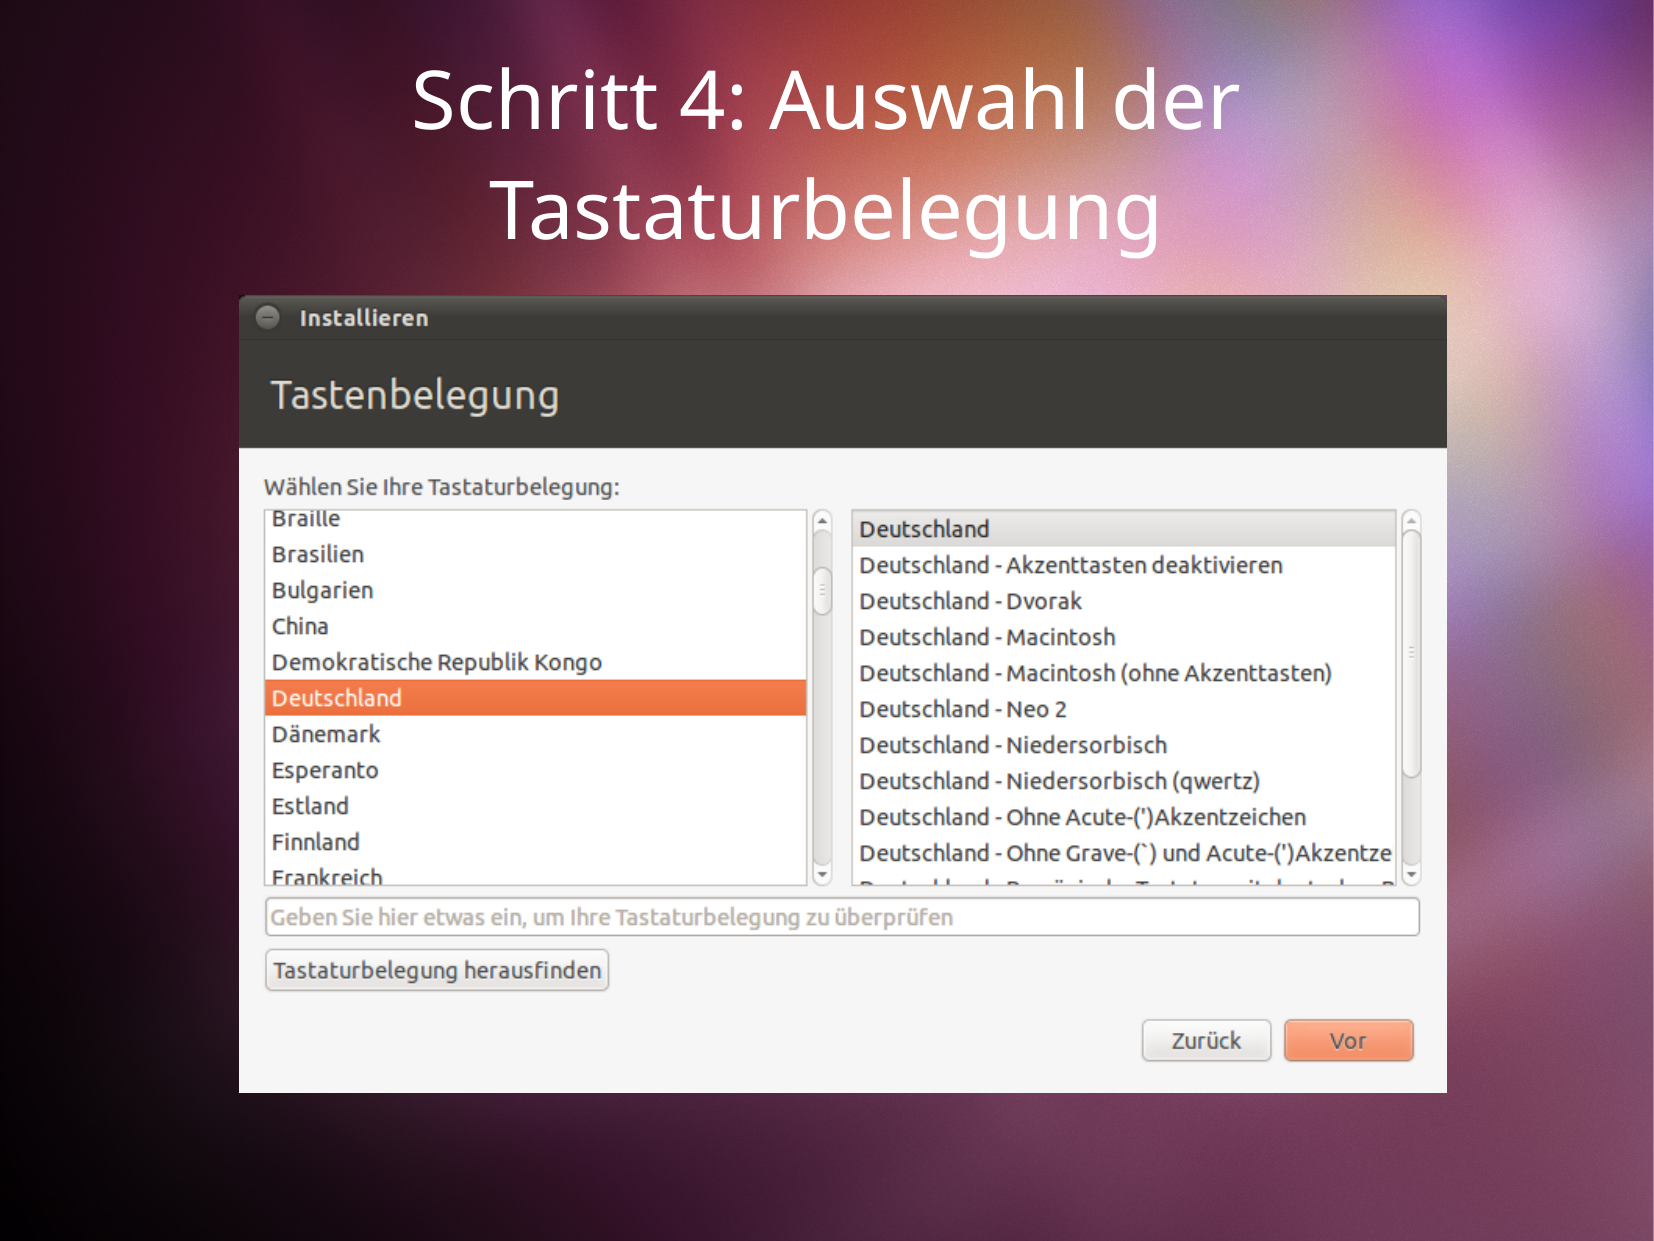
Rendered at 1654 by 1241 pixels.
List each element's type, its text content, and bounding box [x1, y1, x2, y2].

picture [0, 0, 1654, 1241]
title Schritt 4: Auswahl der Tastaturbelegung [82, 49, 1571, 257]
